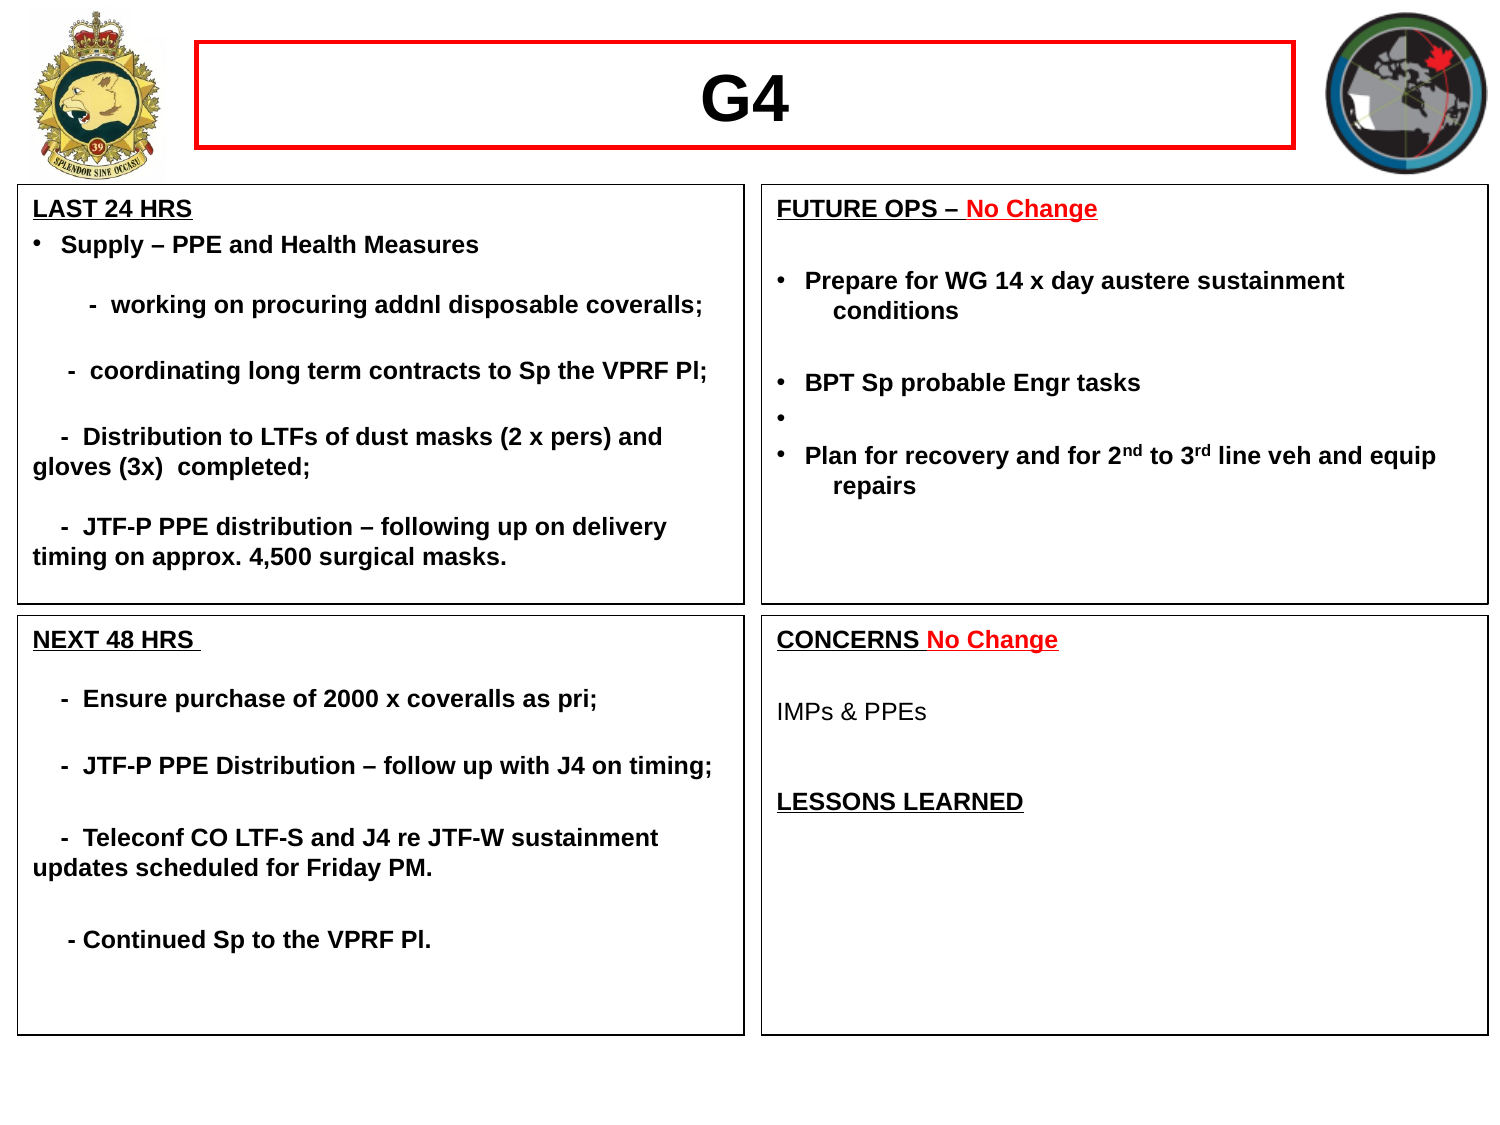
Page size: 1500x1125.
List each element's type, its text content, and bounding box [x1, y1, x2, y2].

list FUTURE OPS – No Change Prepare for WG 14 x day austere sustainment conditions BPT Sp probable Engr tasks Plan for recovery and for 2nd to 3rd line veh and equip repairs [761, 184, 1489, 604]
list CONCERNS No Change IMPs & PPEs LESSONS LEARNED [761, 615, 1489, 1035]
title G4 [196, 42, 1294, 148]
list NEXT 48 HRS - Ensure purchase of 2000 x coveralls as pri; - JTF-P PPE Distribution – follow up with J4 on timing; - Teleconf CO LTF-S and J4 re JTF-W sustainment updates scheduled for Friday PM. - Continued Sp to the VPRF Pl. [17, 615, 745, 1035]
list LAST 24 HRS Supply – PPE and Health Measures - working on procuring addnl disposable coveralls; - coordinating long term contracts to Sp the VPRF Pl; - Distribution to LTFs of dust masks (2 x pers) and gloves (3x) completed; - JTF-P PPE distribution – following up on delivery timing on approx. 4,500 surgical masks. [17, 184, 745, 604]
